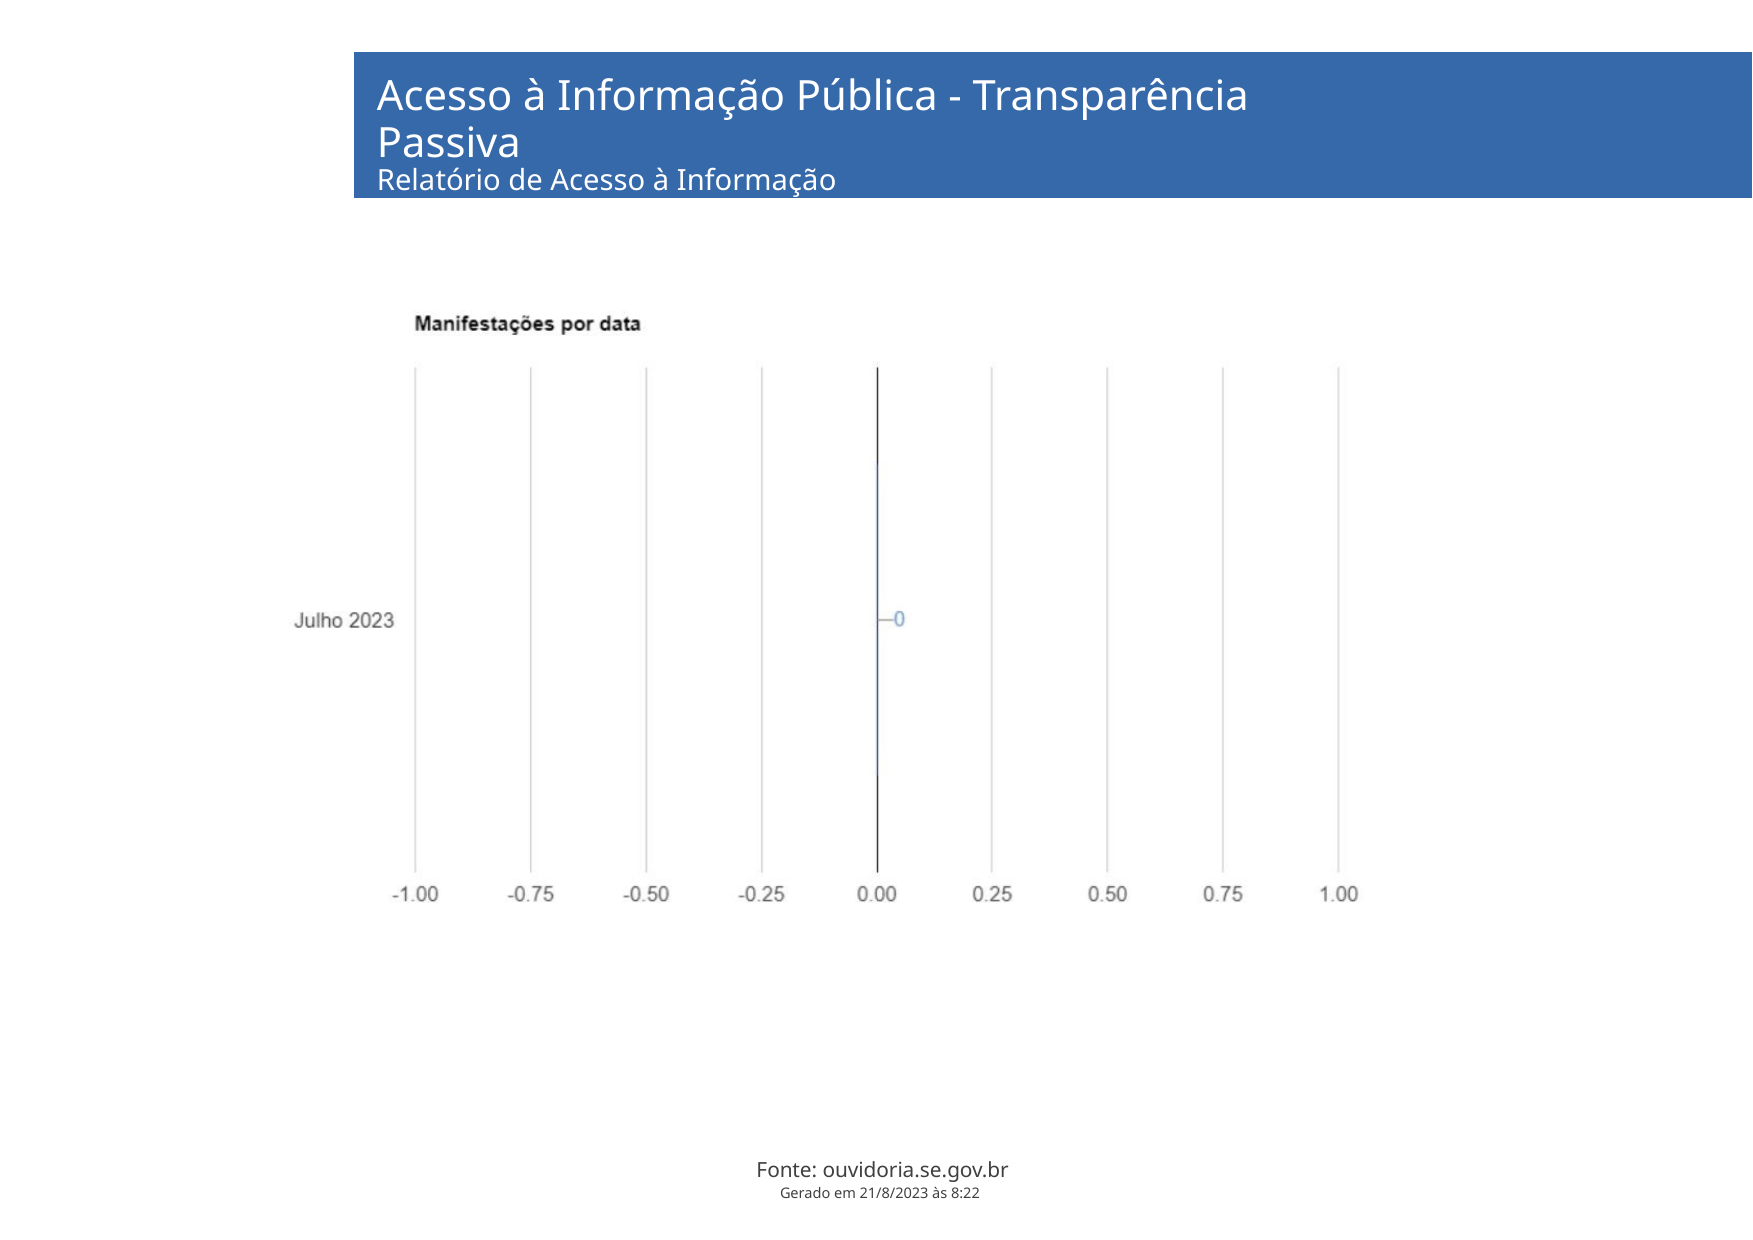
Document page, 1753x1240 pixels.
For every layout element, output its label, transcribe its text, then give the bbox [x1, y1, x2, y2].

text_box Gerado em 21/8/2023 às 8:22 [780, 1184, 999, 1202]
text_box Fonte: ouvidoria.se.gov.br [756, 1158, 1023, 1182]
text_box [155, 211, 1599, 1028]
text_box [354, 52, 1752, 198]
text_box Acesso à Informação Pública - Transparência Passiva Relatório de Acesso à Informação EMSETURJulho a Julho de 2023 [376, 72, 1403, 228]
